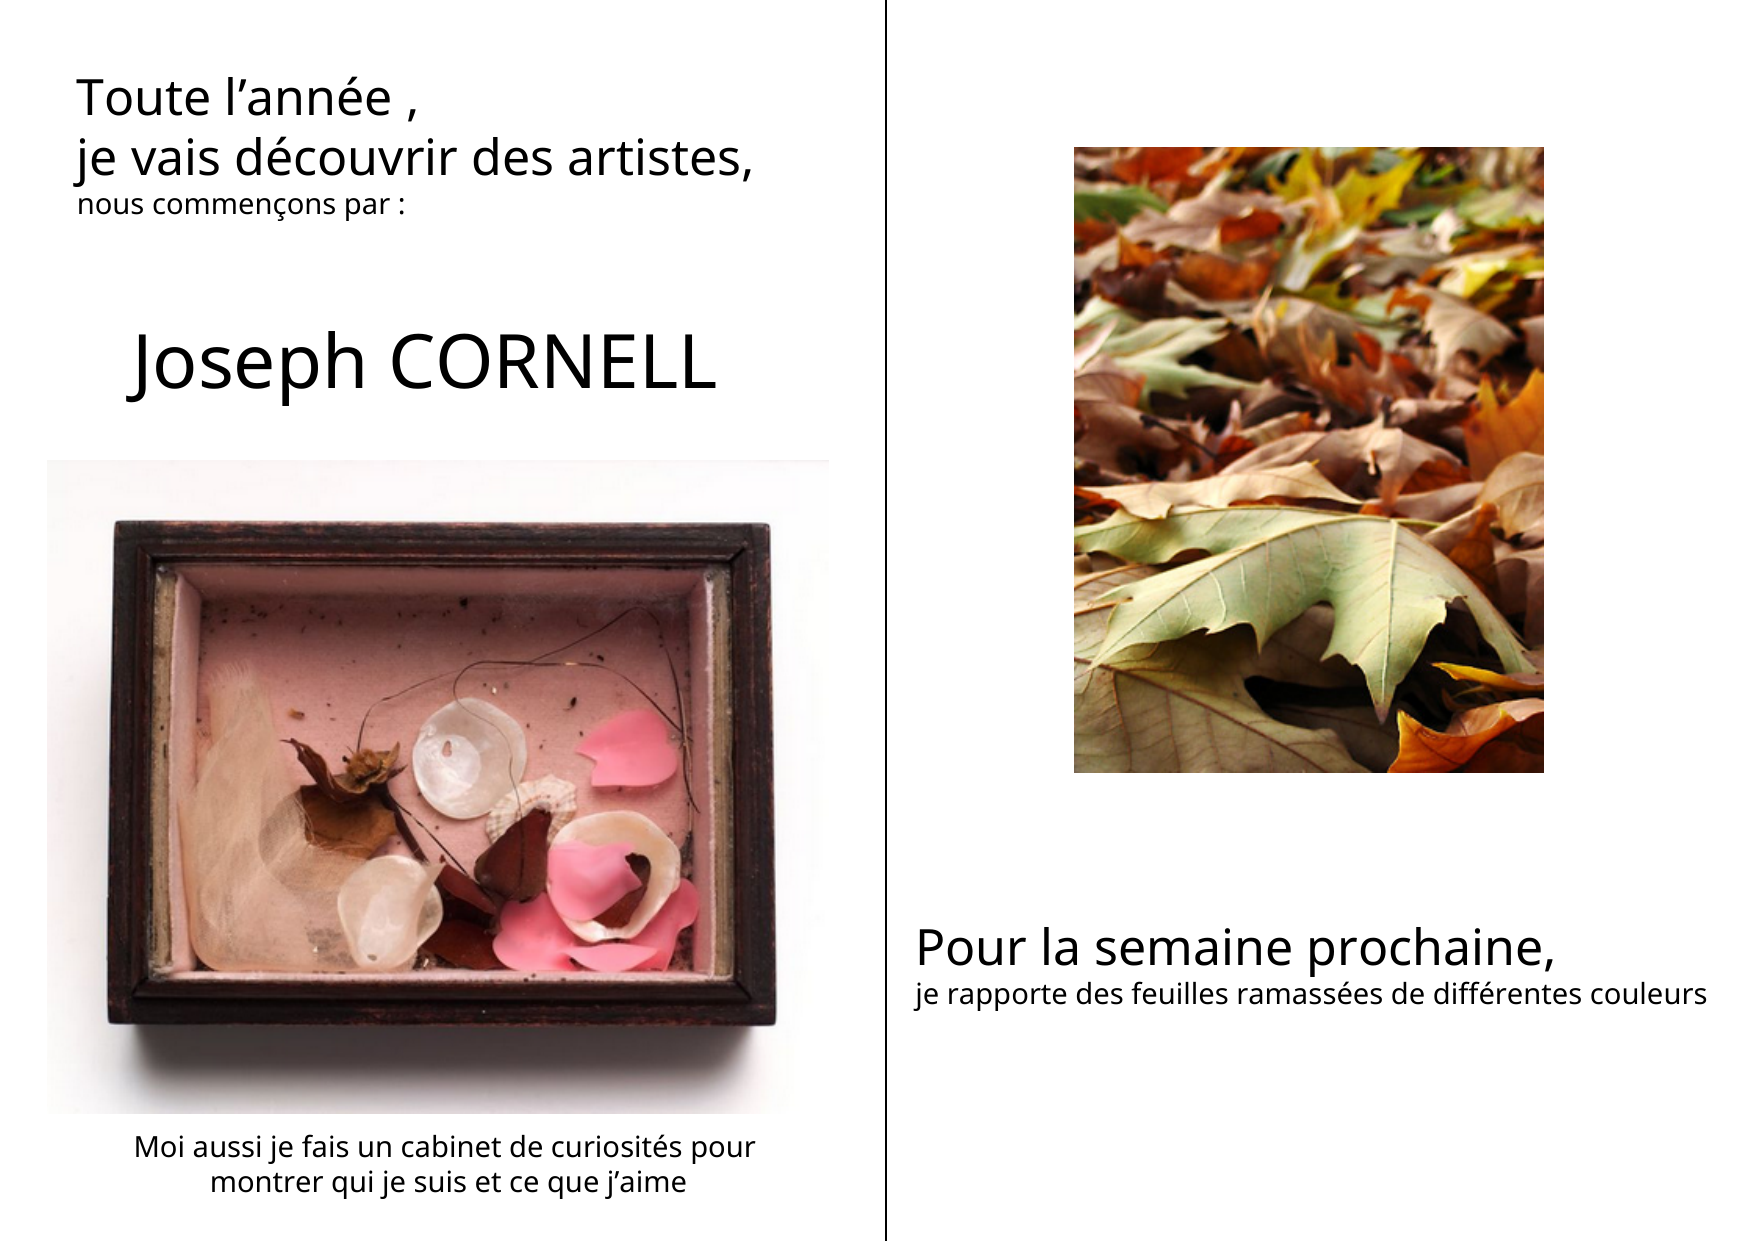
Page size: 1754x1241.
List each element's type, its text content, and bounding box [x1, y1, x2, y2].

text_box Moi aussi je fais un cabinet de curiosités pour montrer qui je suis et ce que j’aime [82, 1122, 815, 1241]
picture [47, 460, 829, 1114]
picture [1074, 147, 1544, 773]
text_box Joseph CORNELL [0, 307, 851, 497]
text_box Toute l’année , je vais découvrir des artistes, nous commençons par : [70, 59, 792, 296]
text_box Pour la semaine prochaine, je rapporte des feuilles ramassées de différentes couleurs [909, 909, 1725, 1217]
